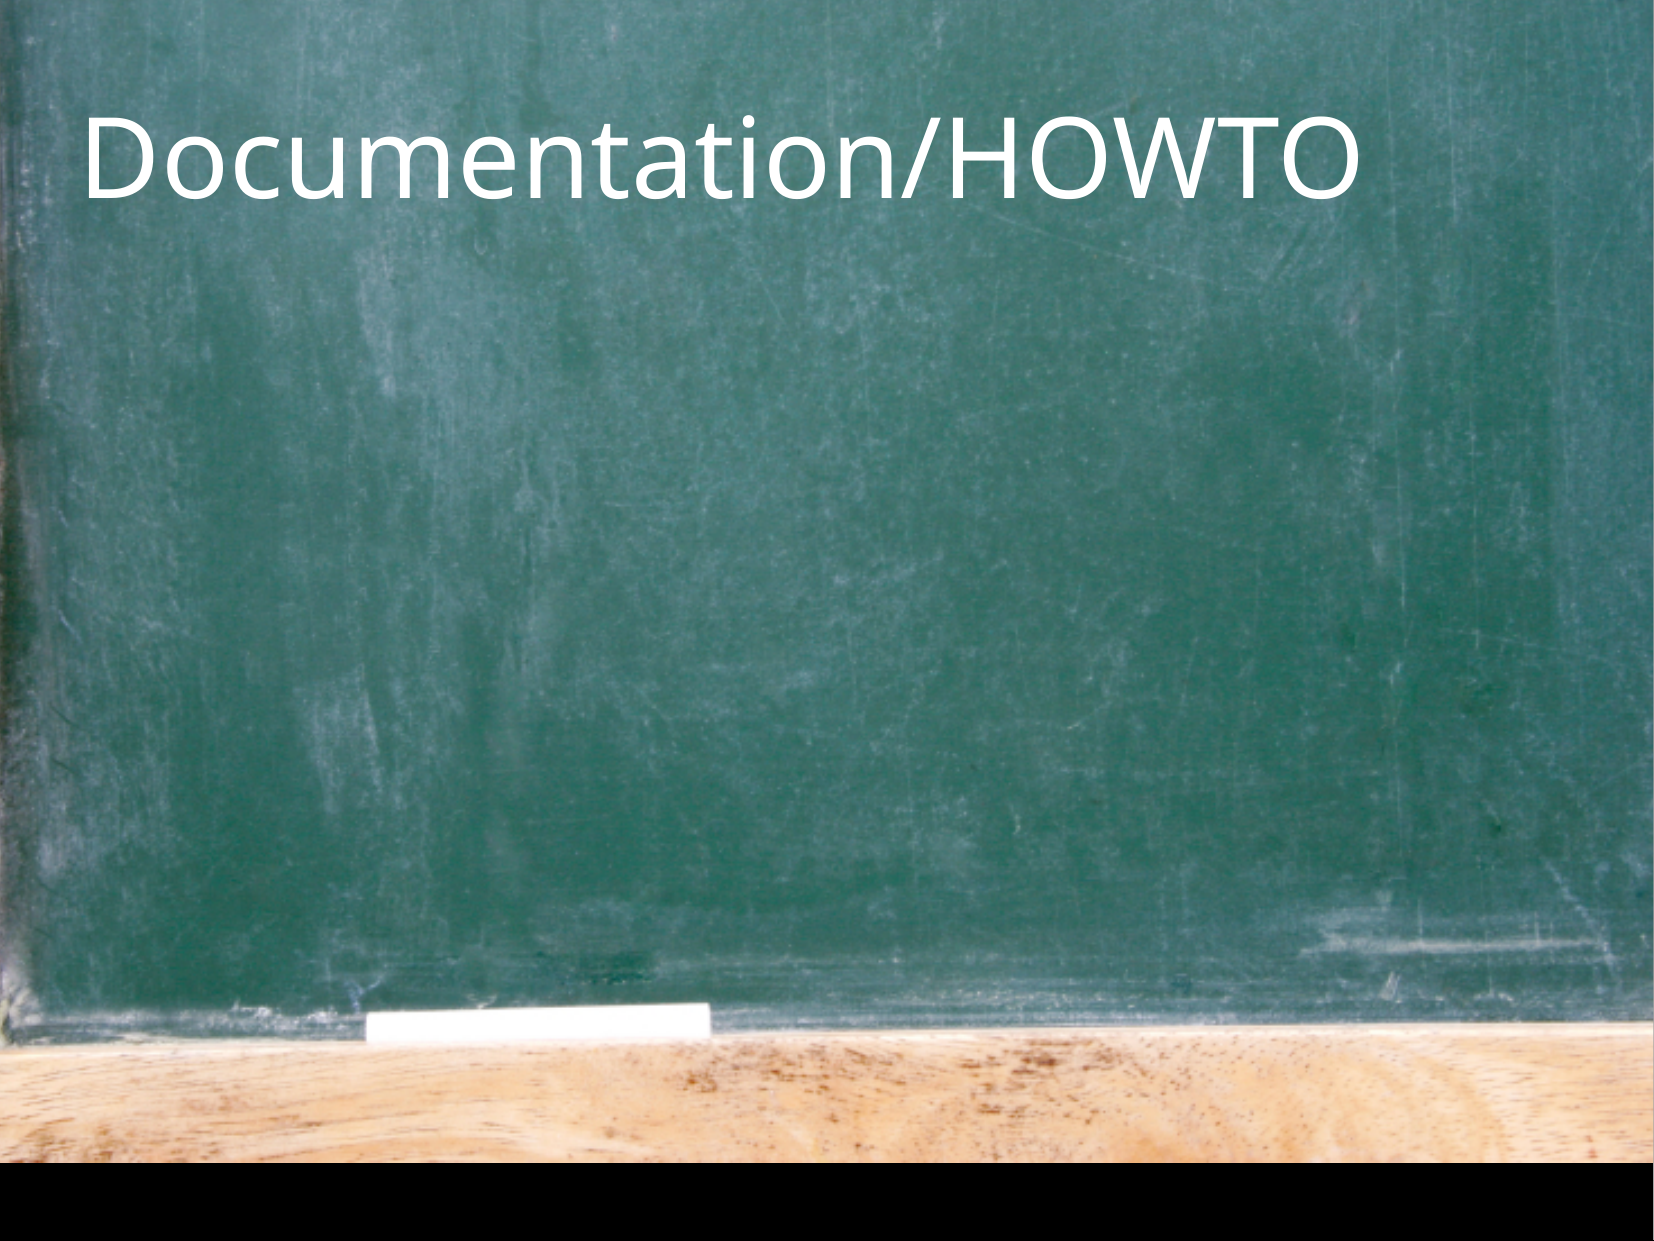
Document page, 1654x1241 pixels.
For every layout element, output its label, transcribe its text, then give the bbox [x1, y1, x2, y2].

text_box Documentation/HOWTO [64, 70, 1590, 275]
picture [0, 0, 1654, 1163]
text_box [0, 1163, 1654, 1241]
